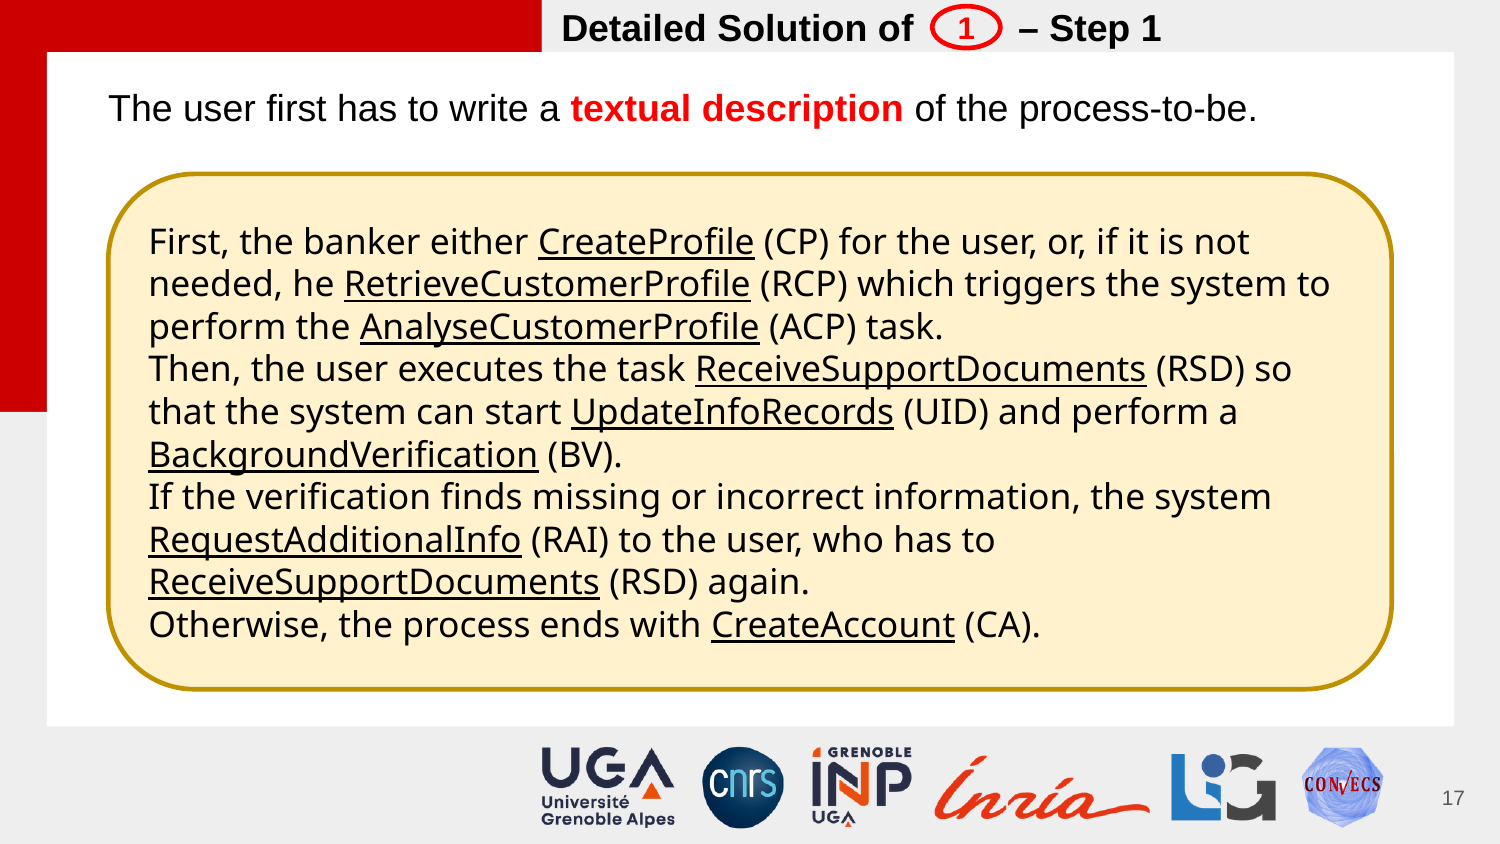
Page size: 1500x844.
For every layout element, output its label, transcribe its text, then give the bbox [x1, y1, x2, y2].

text_box Detailed Solution of – Step 1 [546, 0, 1441, 55]
text_box 1 [932, 6, 1001, 49]
picture [0, 0, 1500, 844]
slide_number <numéro> [1389, 764, 1480, 830]
text_box First, the banker either CreateProfile (CP) for the user, or, if it is not needed, he RetrieveCustomerProfile (RCP) which triggers the system to perform the AnalyseCustomerProfile (ACP) task. Then, the user executes the task ReceiveSupportDocuments (RSD) so that the system can start UpdateInfoRecords (UID) and perform a BackgroundVerification (BV). If the verification finds missing or incorrect information, the system RequestAdditionalInfo (RAI) to the user, who has to ReceiveSupportDocuments (RSD) again. Otherwise, the process ends with CreateAccount (CA). [108, 173, 1392, 690]
text_box The user first has to write a textual description of the process-to-be. [93, 80, 1377, 136]
